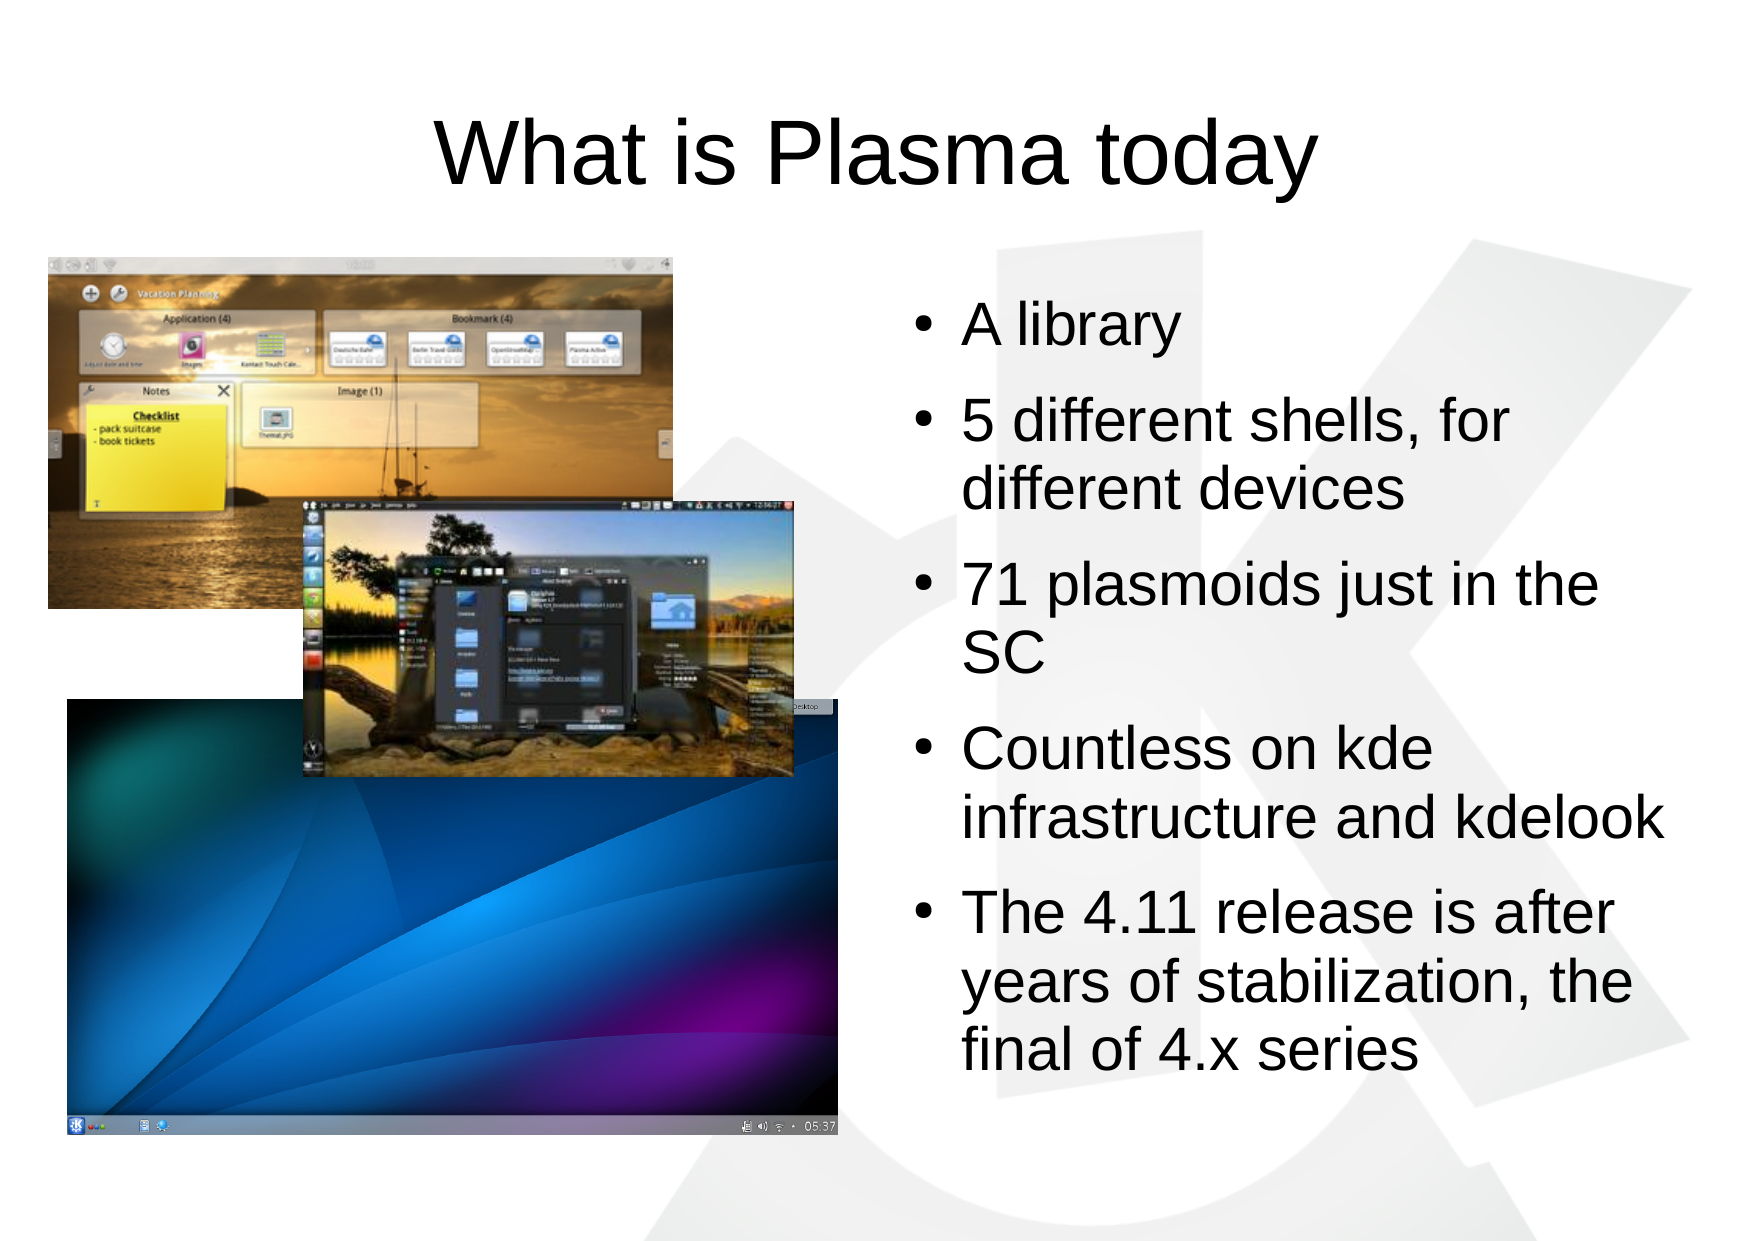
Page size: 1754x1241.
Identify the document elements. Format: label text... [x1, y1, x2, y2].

title What is Plasma today [87, 49, 1667, 257]
picture [48, 230, 1693, 1241]
list A library 5 different shells, for different devices 71 plasmoids just in the SC Countless on kde infrastructure and kdelook The 4.11 release is after years of stabilization, the final of 4.x series [896, 290, 1667, 1109]
